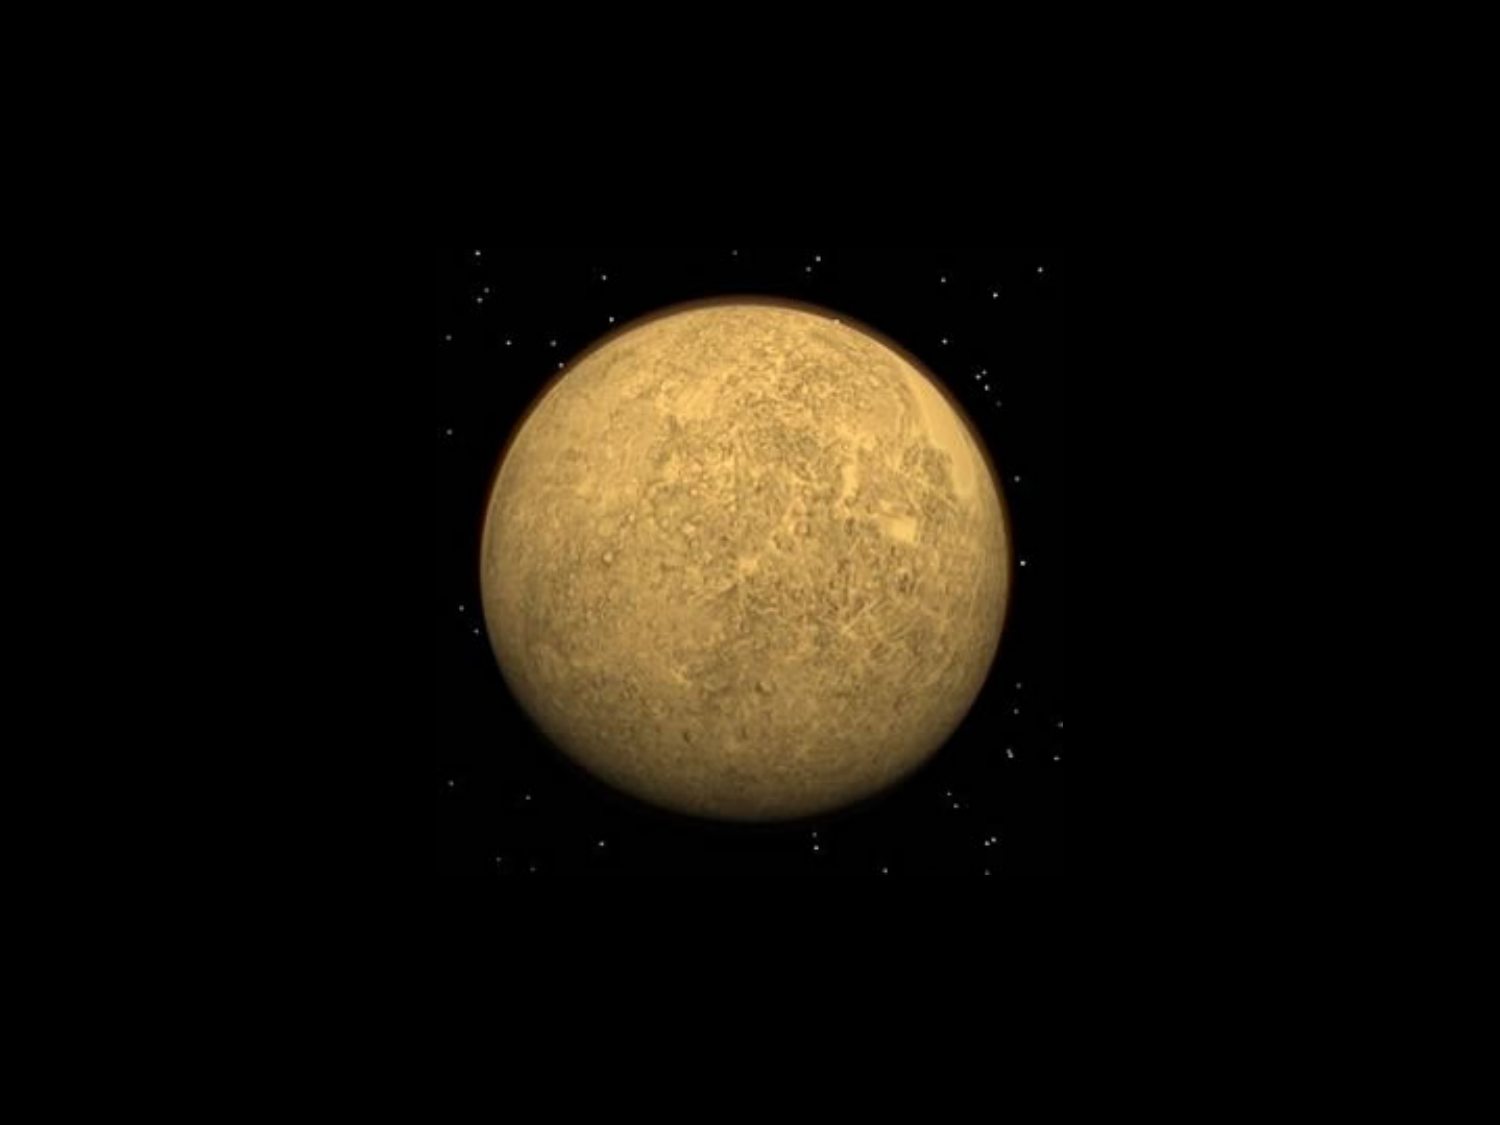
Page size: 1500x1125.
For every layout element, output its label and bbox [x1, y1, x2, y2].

picture [437, 249, 1063, 875]
